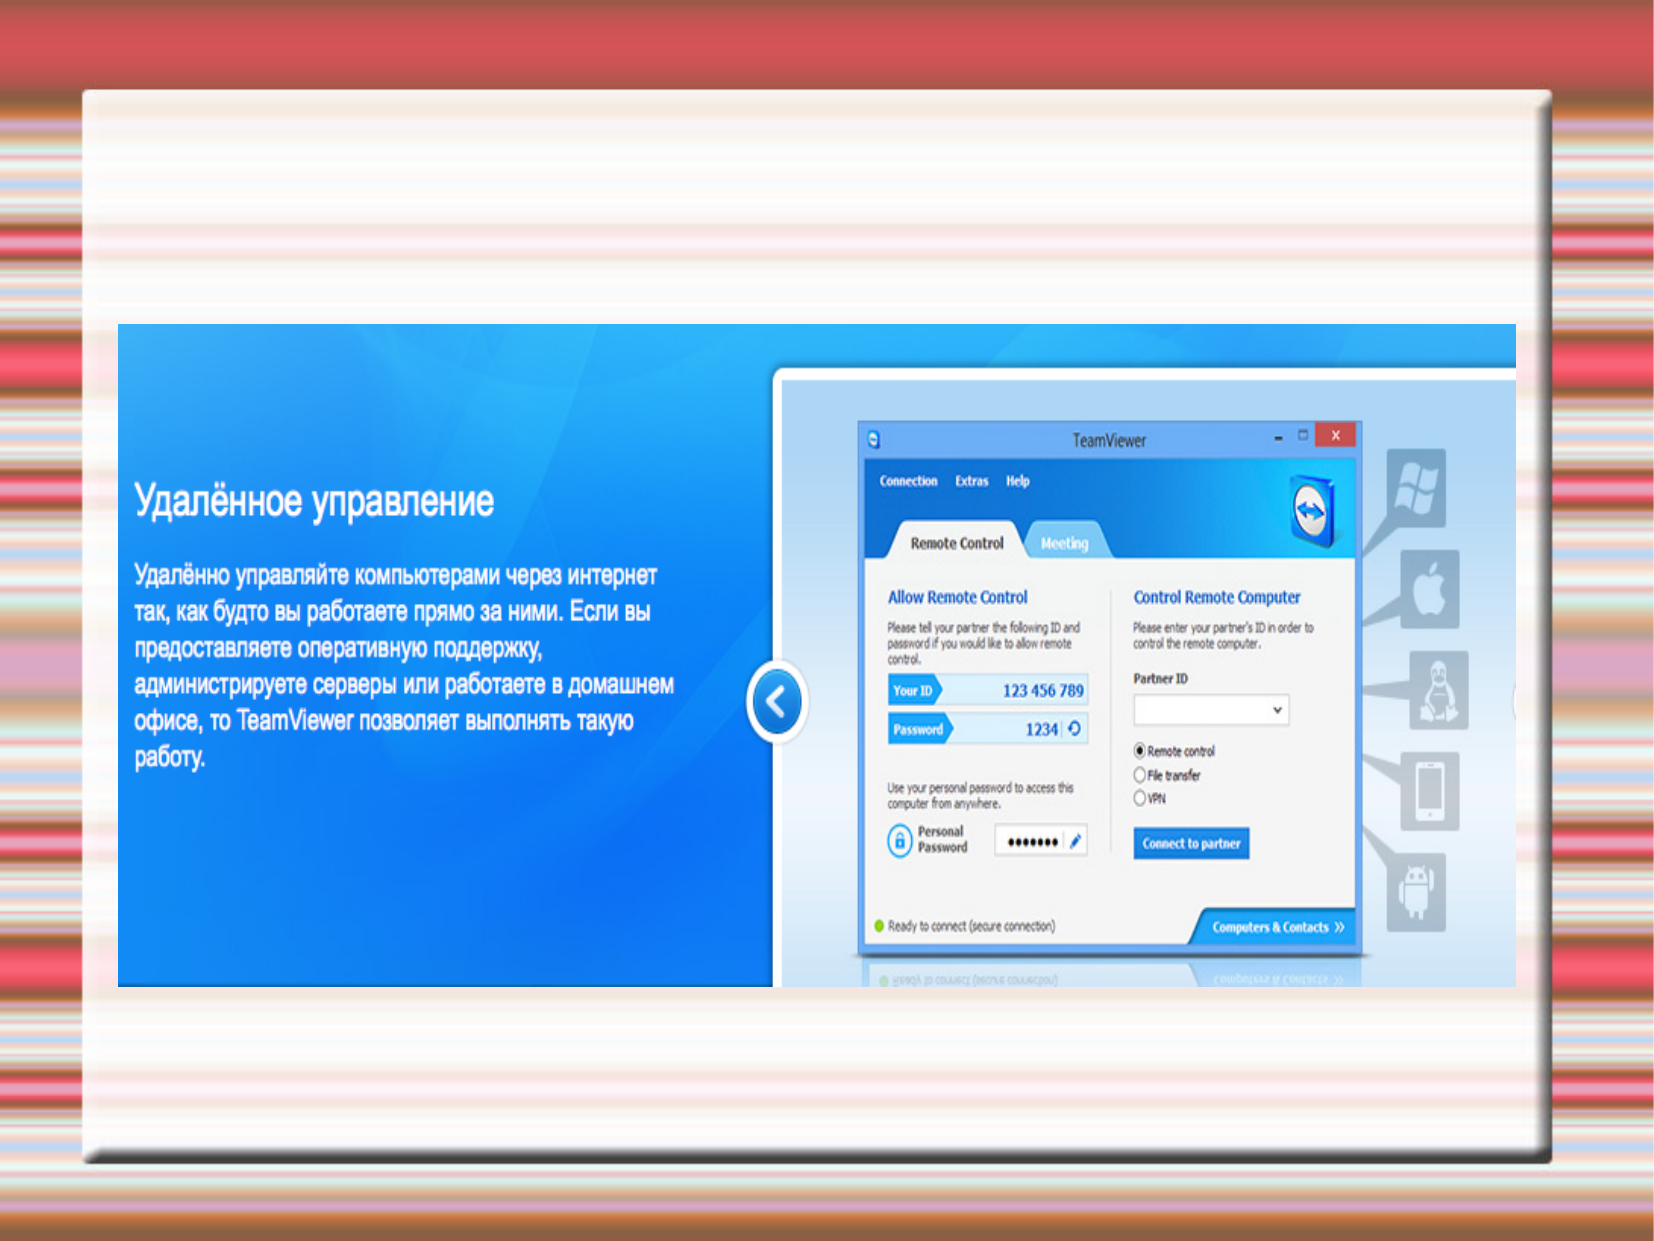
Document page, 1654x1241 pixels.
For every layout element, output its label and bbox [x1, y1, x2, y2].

picture [118, 324, 1516, 987]
